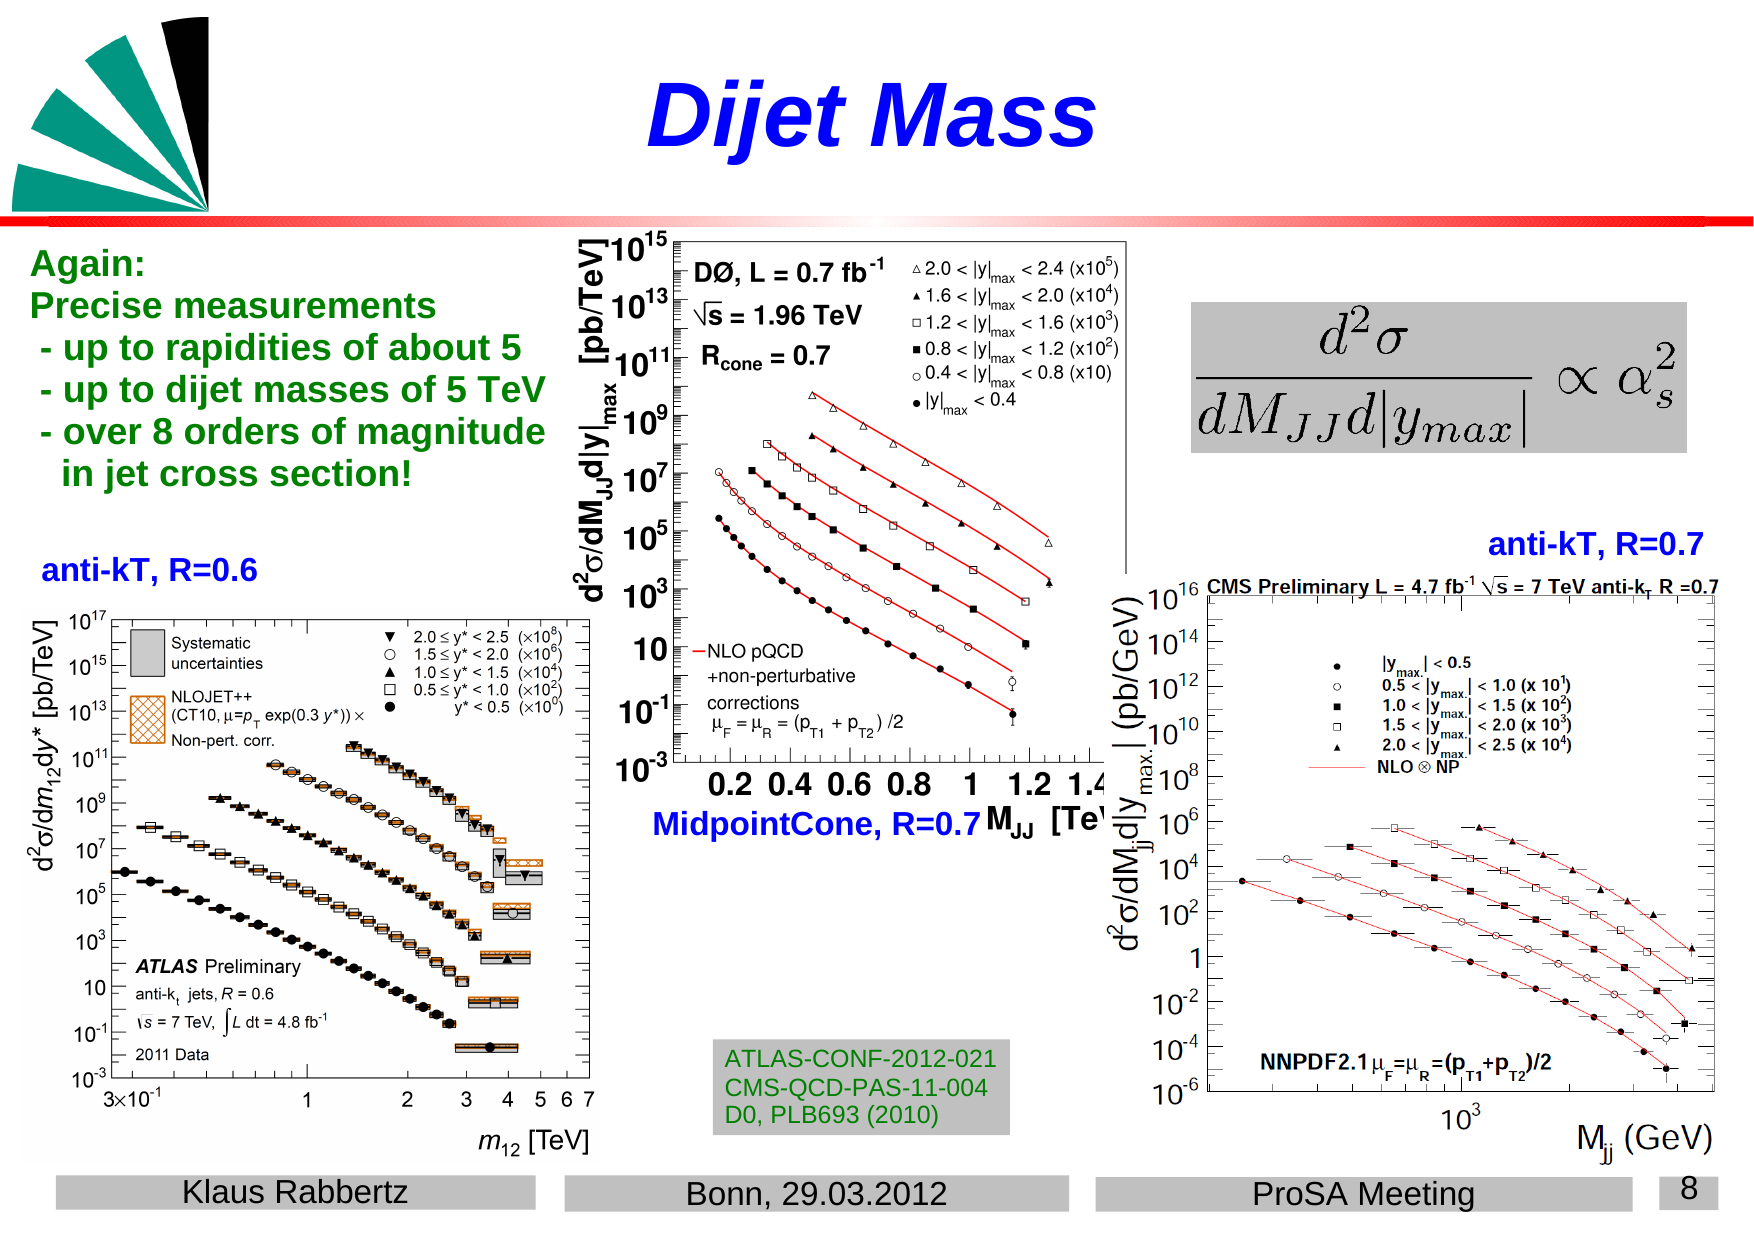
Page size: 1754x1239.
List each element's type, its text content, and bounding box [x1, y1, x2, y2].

picture [12, 17, 209, 214]
text_box anti-kT, R=0.7 [1476, 519, 1718, 569]
picture [1191, 301, 1687, 454]
text_box anti-kT, R=0.6 [29, 545, 271, 595]
text_box Again: Precise measurements - up to rapidities of about 5 - up to dijet masses of 5 TeV - over 8 orders of magnitude in jet cross section! [17, 236, 570, 501]
picture [21, 229, 1731, 1171]
text_box MidpointCone, R=0.7 [640, 799, 994, 849]
text_box ATLAS-CONF-2012-021 CMS-QCD-PAS-11-004 D0, PLB693 (2010) [712, 1039, 1010, 1136]
title Dijet Mass [220, 16, 1525, 213]
